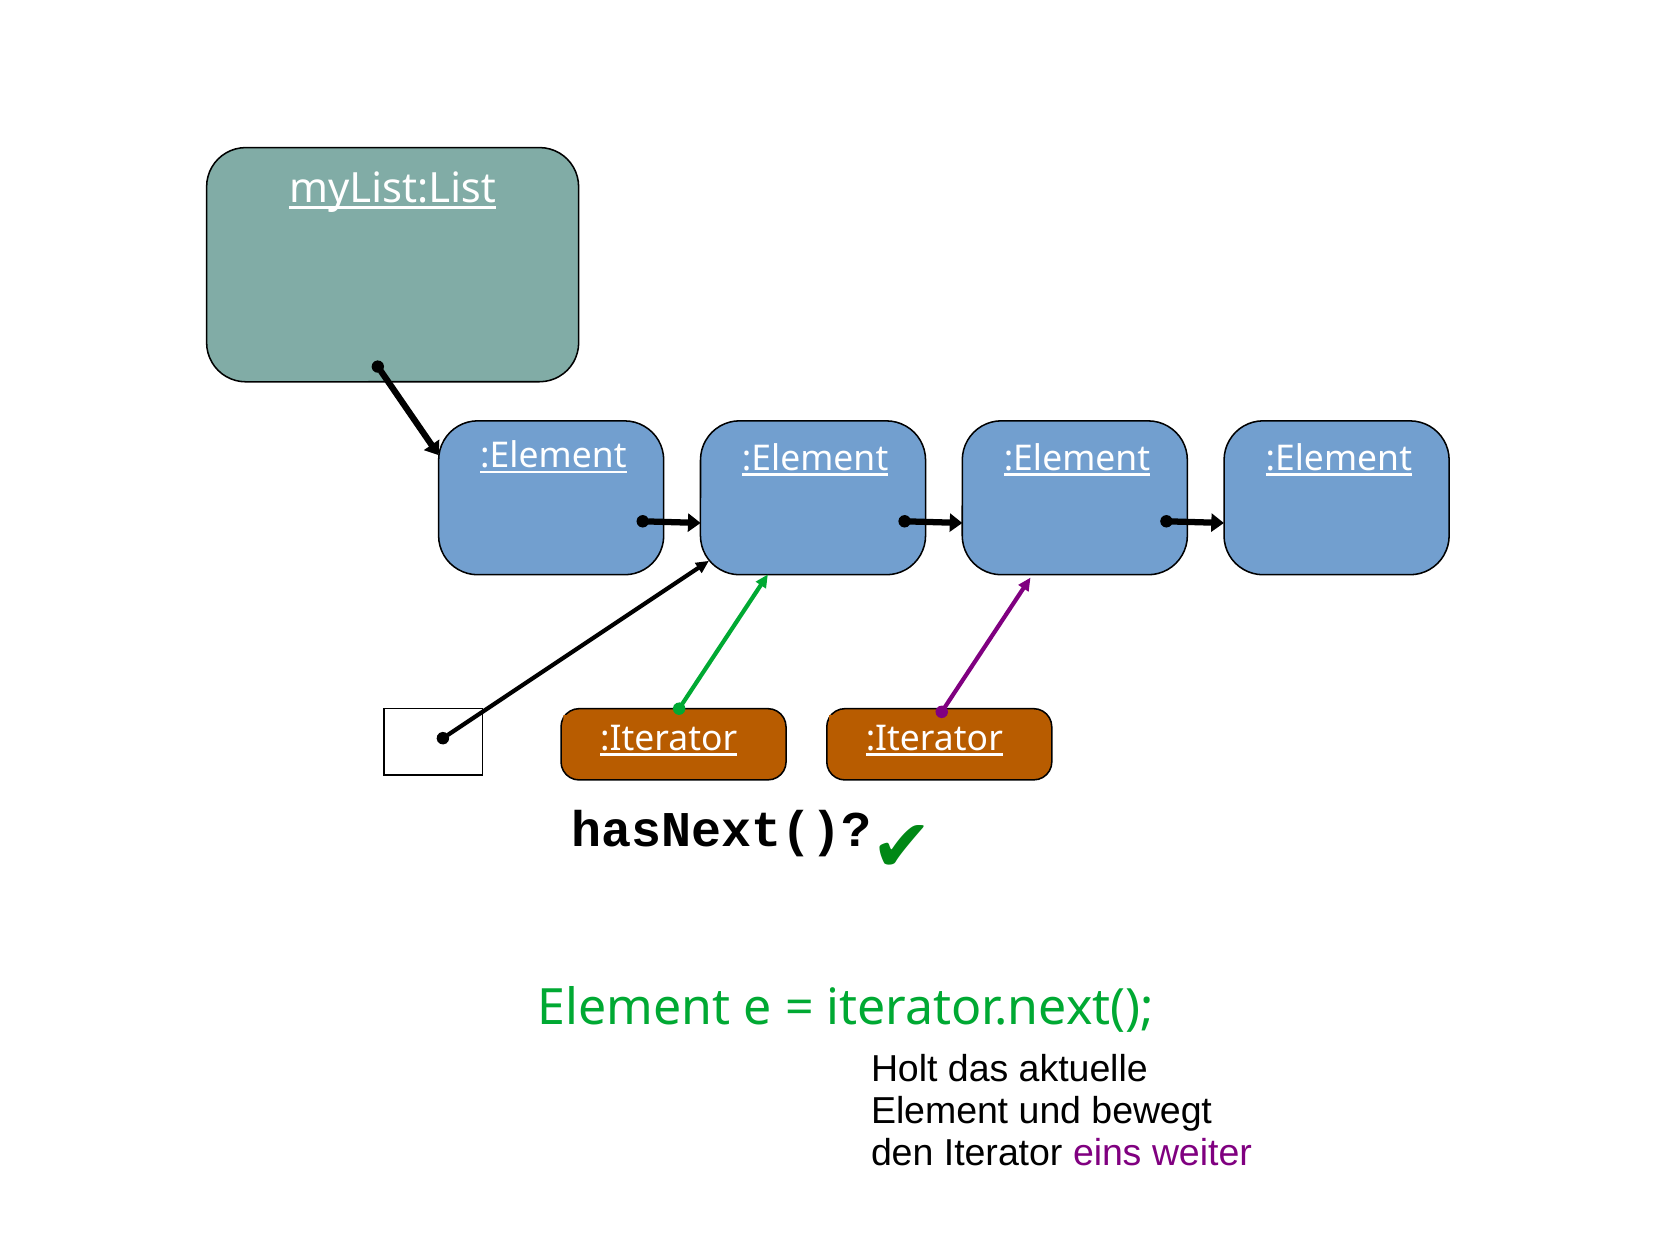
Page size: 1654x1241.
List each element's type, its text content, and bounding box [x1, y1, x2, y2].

text_box Holt das aktuelle Element und bewegt den Iterator eins weiter [856, 1040, 1270, 1182]
text_box [972, 420, 1178, 434]
text_box [710, 420, 916, 434]
text_box [826, 708, 1052, 780]
text_box Element e = iterator.next(); [531, 974, 1515, 1060]
text_box :Element [709, 434, 921, 499]
text_box [438, 435, 664, 575]
text_box [962, 435, 1188, 575]
text_box :Element [971, 434, 1183, 499]
text_box [1234, 420, 1440, 434]
text_box [1224, 435, 1450, 575]
text_box [700, 435, 926, 575]
text_box hasNext()? [556, 797, 856, 869]
text_box [561, 708, 787, 780]
text_box [206, 233, 579, 382]
text_box [450, 420, 652, 432]
text_box [831, 708, 936, 715]
text_box [216, 147, 569, 161]
text_box :Element [1233, 434, 1445, 499]
text_box myList:List [206, 161, 579, 233]
text_box ✔ [856, 786, 948, 886]
text_box :Element [447, 432, 660, 497]
text_box :Iterator [829, 715, 1041, 745]
text_box :Iterator [563, 715, 775, 745]
text_box [565, 708, 675, 715]
